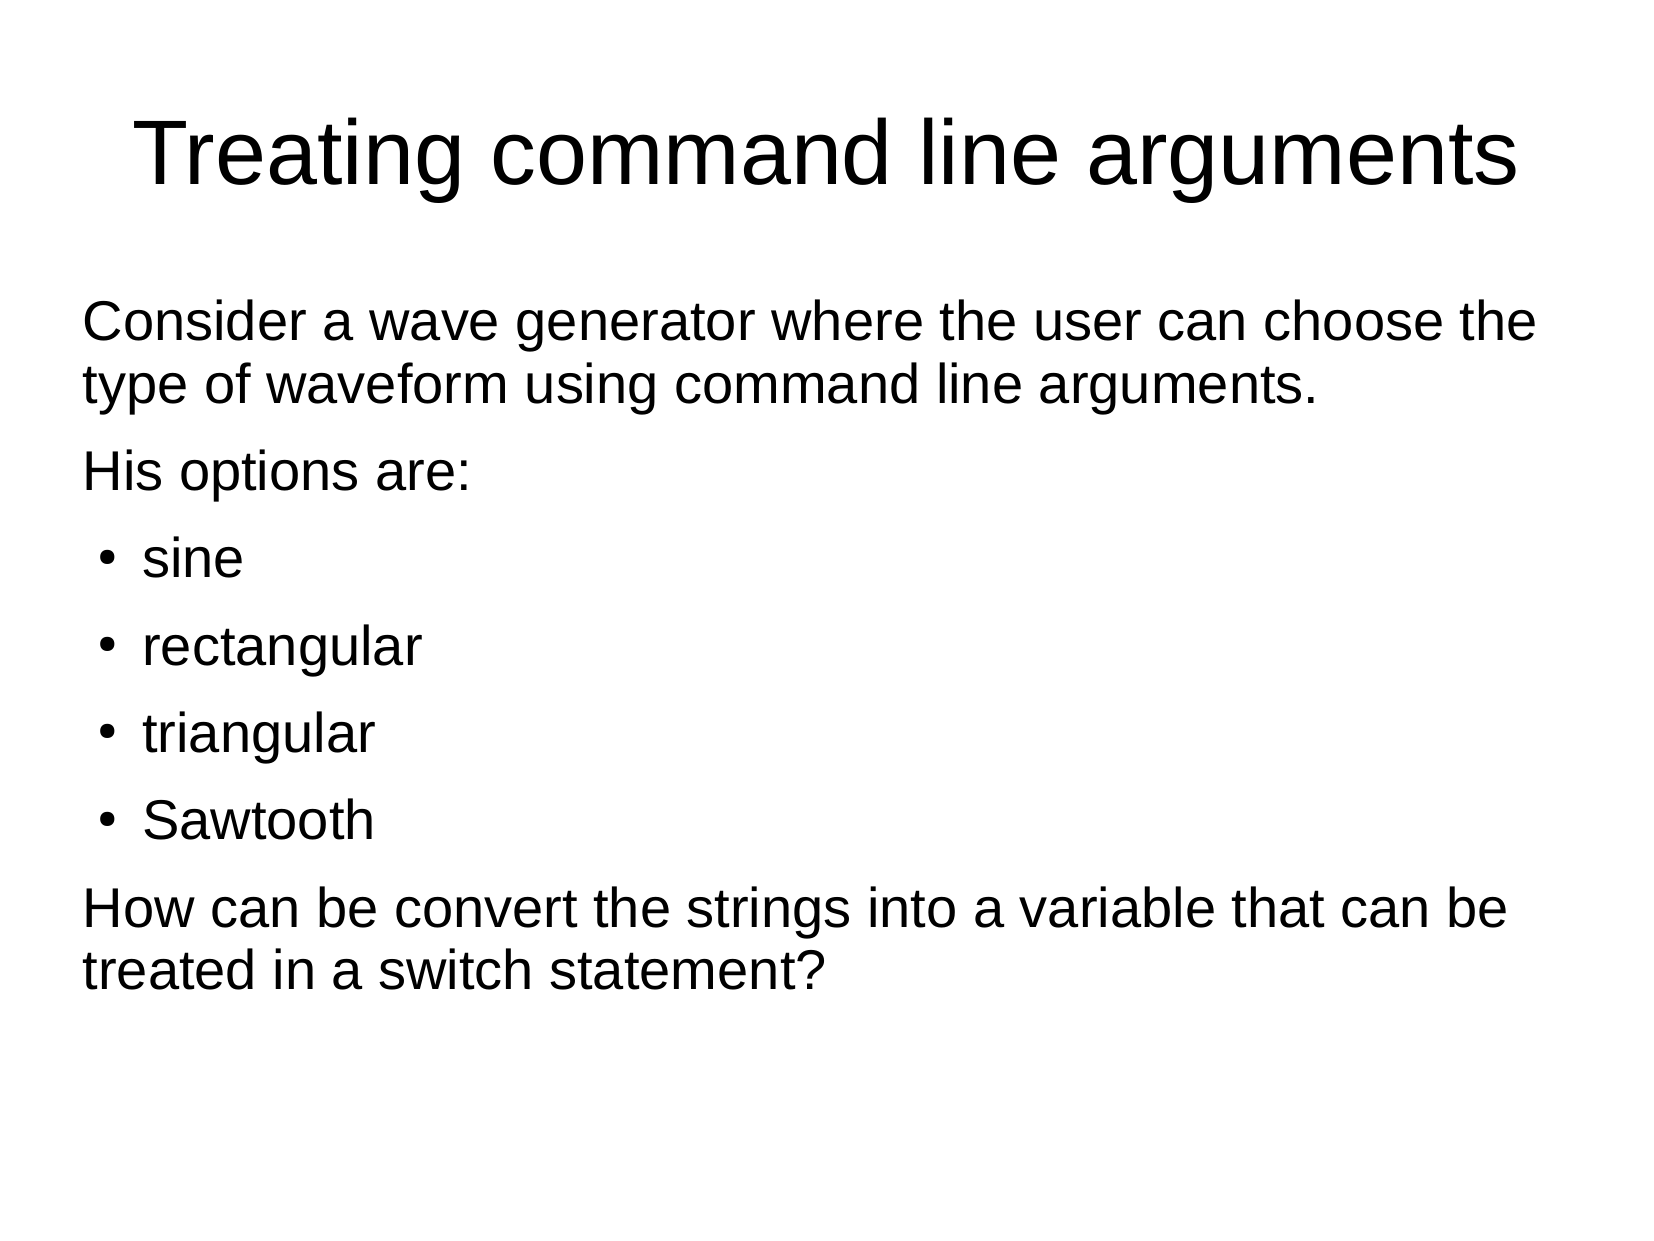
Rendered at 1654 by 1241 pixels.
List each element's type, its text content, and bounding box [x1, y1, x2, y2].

list Consider a wave generator where the user can choose the type of waveform using command line arguments. His options are: sine rectangular triangular Sawtooth How can be convert the strings into a variable that can be treated in a switch statement? [82, 290, 1571, 1010]
title Treating command line arguments [82, 49, 1571, 257]
